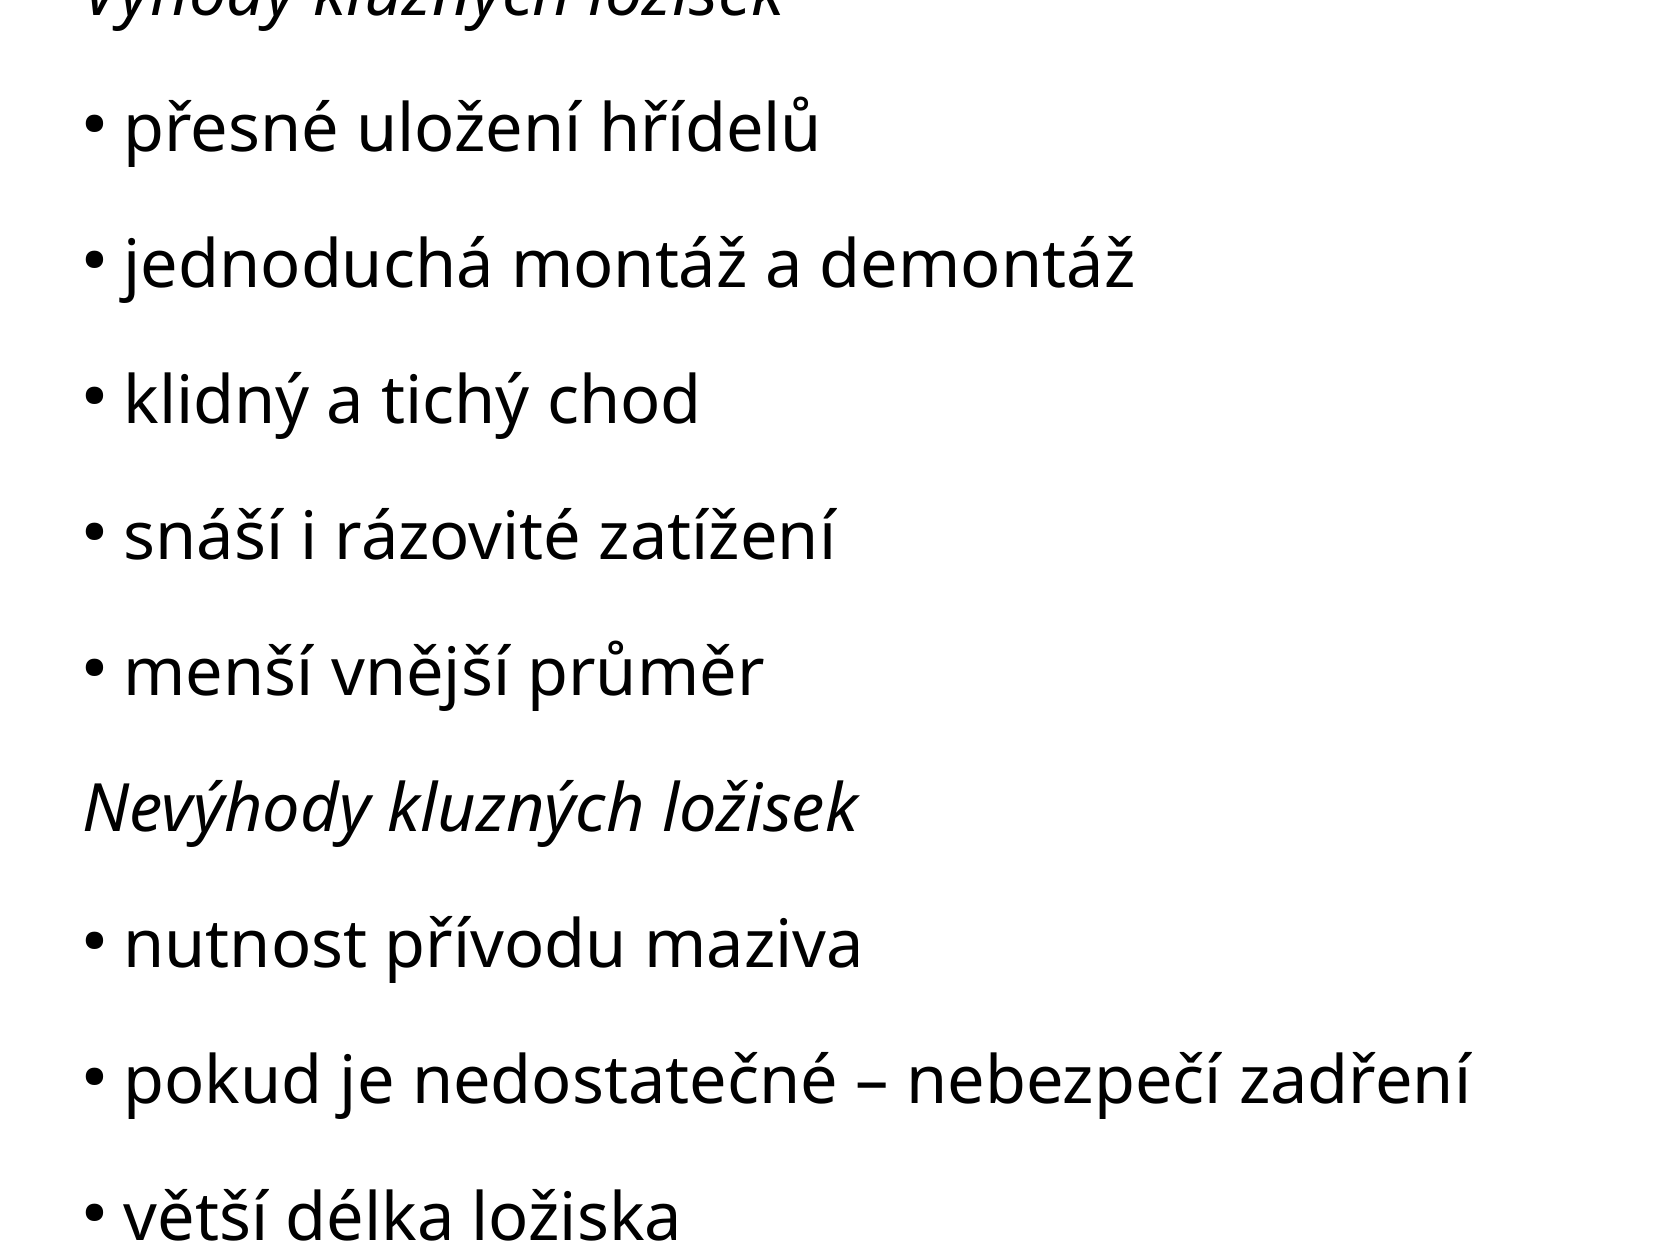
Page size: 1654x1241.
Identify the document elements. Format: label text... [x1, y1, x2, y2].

subtitle Výhody kluzných ložisek přesné uložení hřídelů jednoduchá montáž a demontáž klidný a tichý chod snáší i rázovité zatížení menší vnější průměr Nevýhody kluzných ložisek nutnost přívodu maziva pokud je nedostatečné – nebezpečí zadření větší délka ložiska [82, 16, 1571, 1142]
